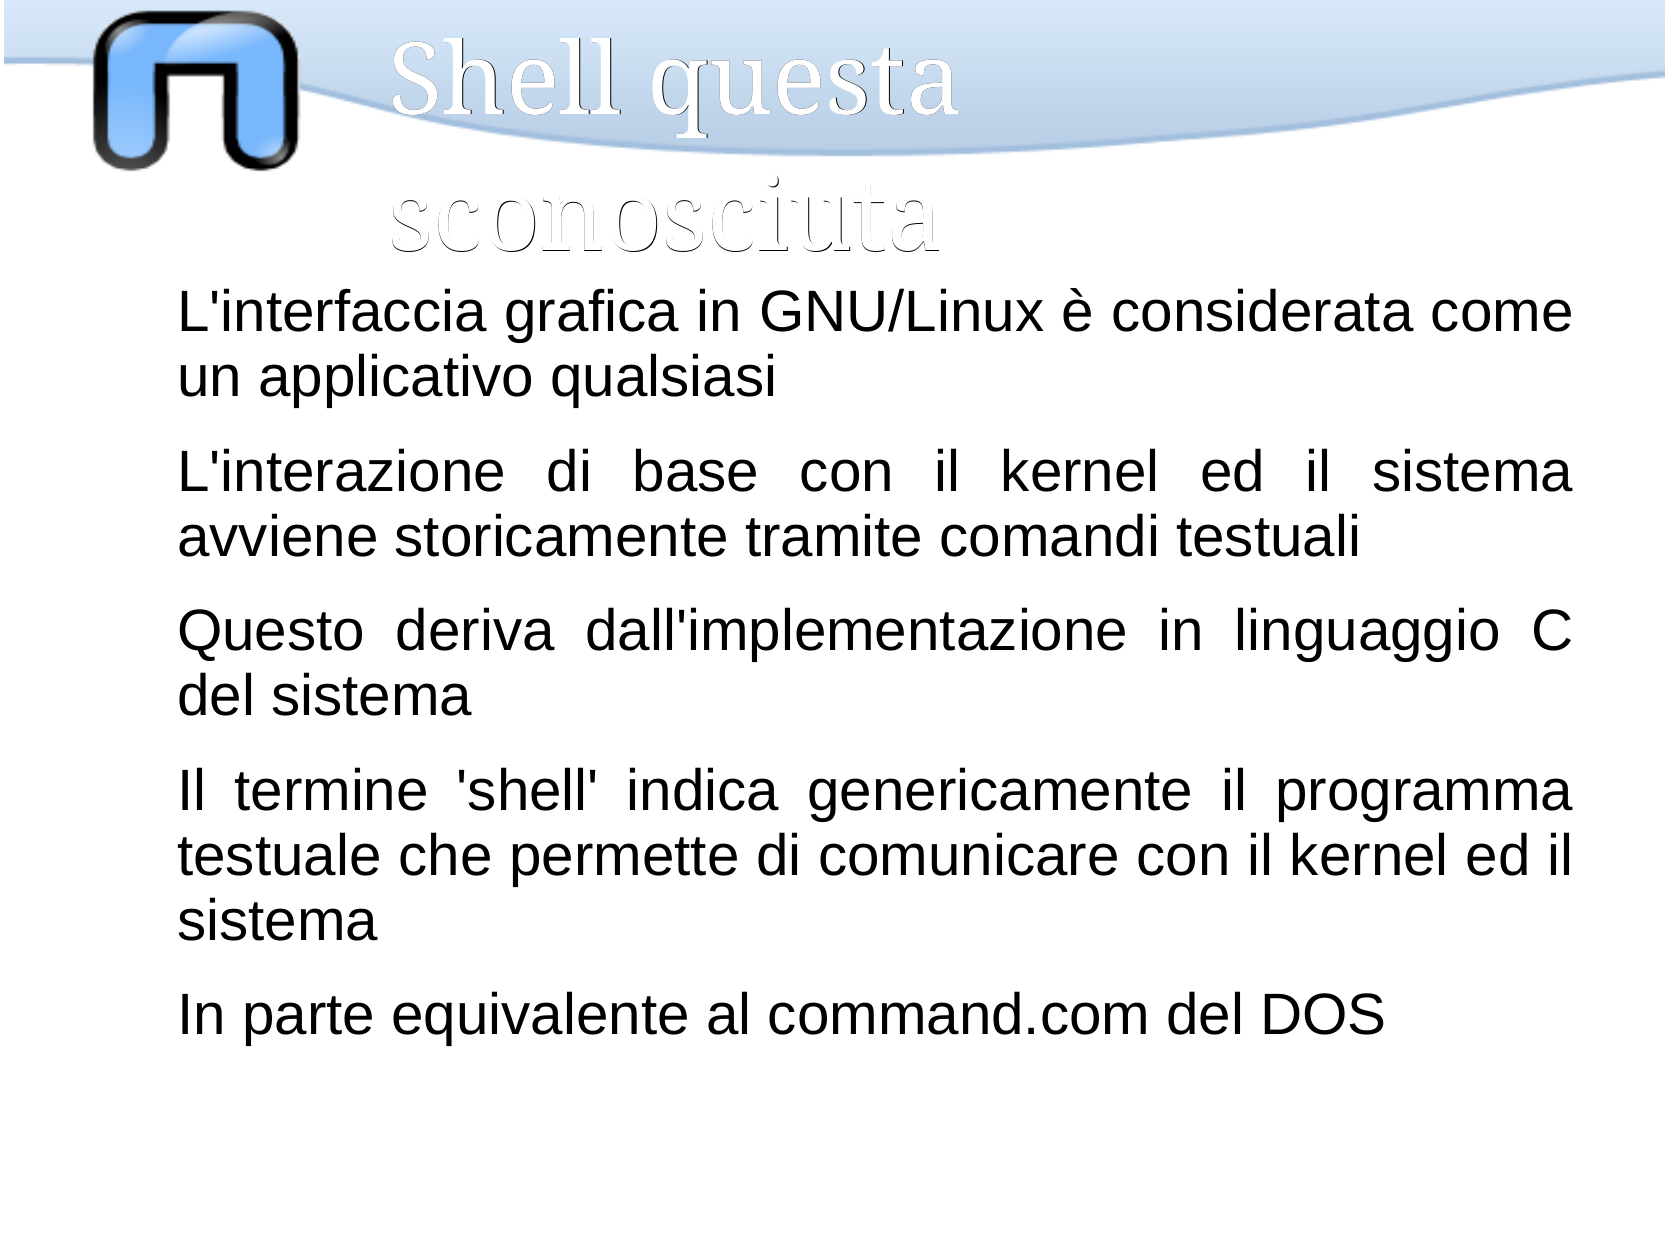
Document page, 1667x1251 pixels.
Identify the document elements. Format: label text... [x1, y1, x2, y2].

text_box Shell questa sconosciuta [373, 0, 1497, 158]
picture [0, 0, 1667, 1251]
list L'interfaccia grafica in GNU/Linux è considerata come un applicativo qualsiasi L'interazione di base con il kernel ed il sistema avviene storicamente tramite comandi testuali Questo deriva dall'implementazione in linguaggio C del sistema Il termine 'shell' indica genericamente il programma testuale che permette di comunicare con il kernel ed il sistema In parte equivalente al command.com del DOS [129, 272, 1582, 1251]
